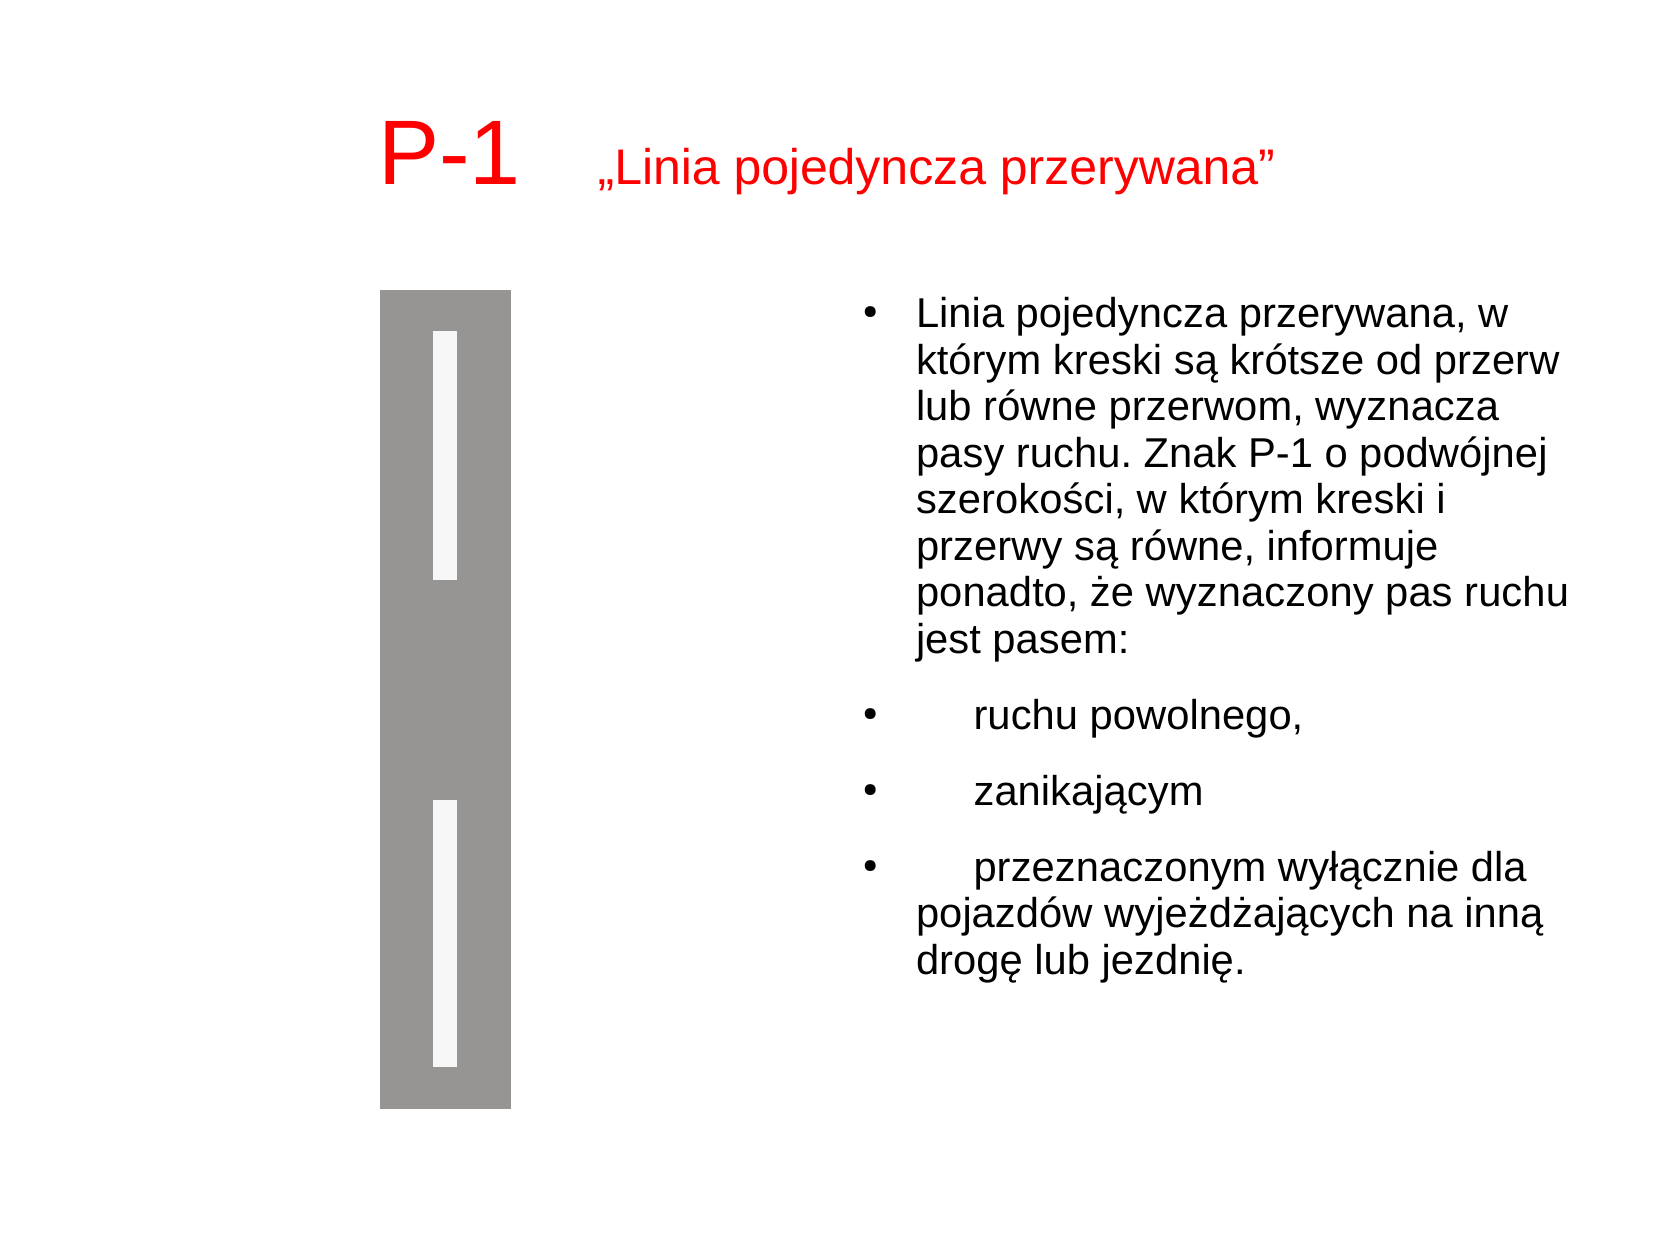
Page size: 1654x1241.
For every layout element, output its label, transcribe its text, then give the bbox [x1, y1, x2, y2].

title P-1 „Linia pojedyncza przerywana” [82, 56, 1571, 250]
list Linia pojedyncza przerywana, w którym kreski są krótsze od przerw lub równe przerwom, wyznacza pasy ruchu. Znak P-1 o podwójnej szerokości, w którym kreski i przerwy są równe, informuje ponadto, że wyznaczony pas ruchu jest pasem: ruchu powolnego, zanikającym przeznaczonym wyłącznie dla pojazdów wyjeżdżających na inną drogę lub jezdnię. [845, 290, 1572, 1094]
picture [380, 290, 511, 1109]
